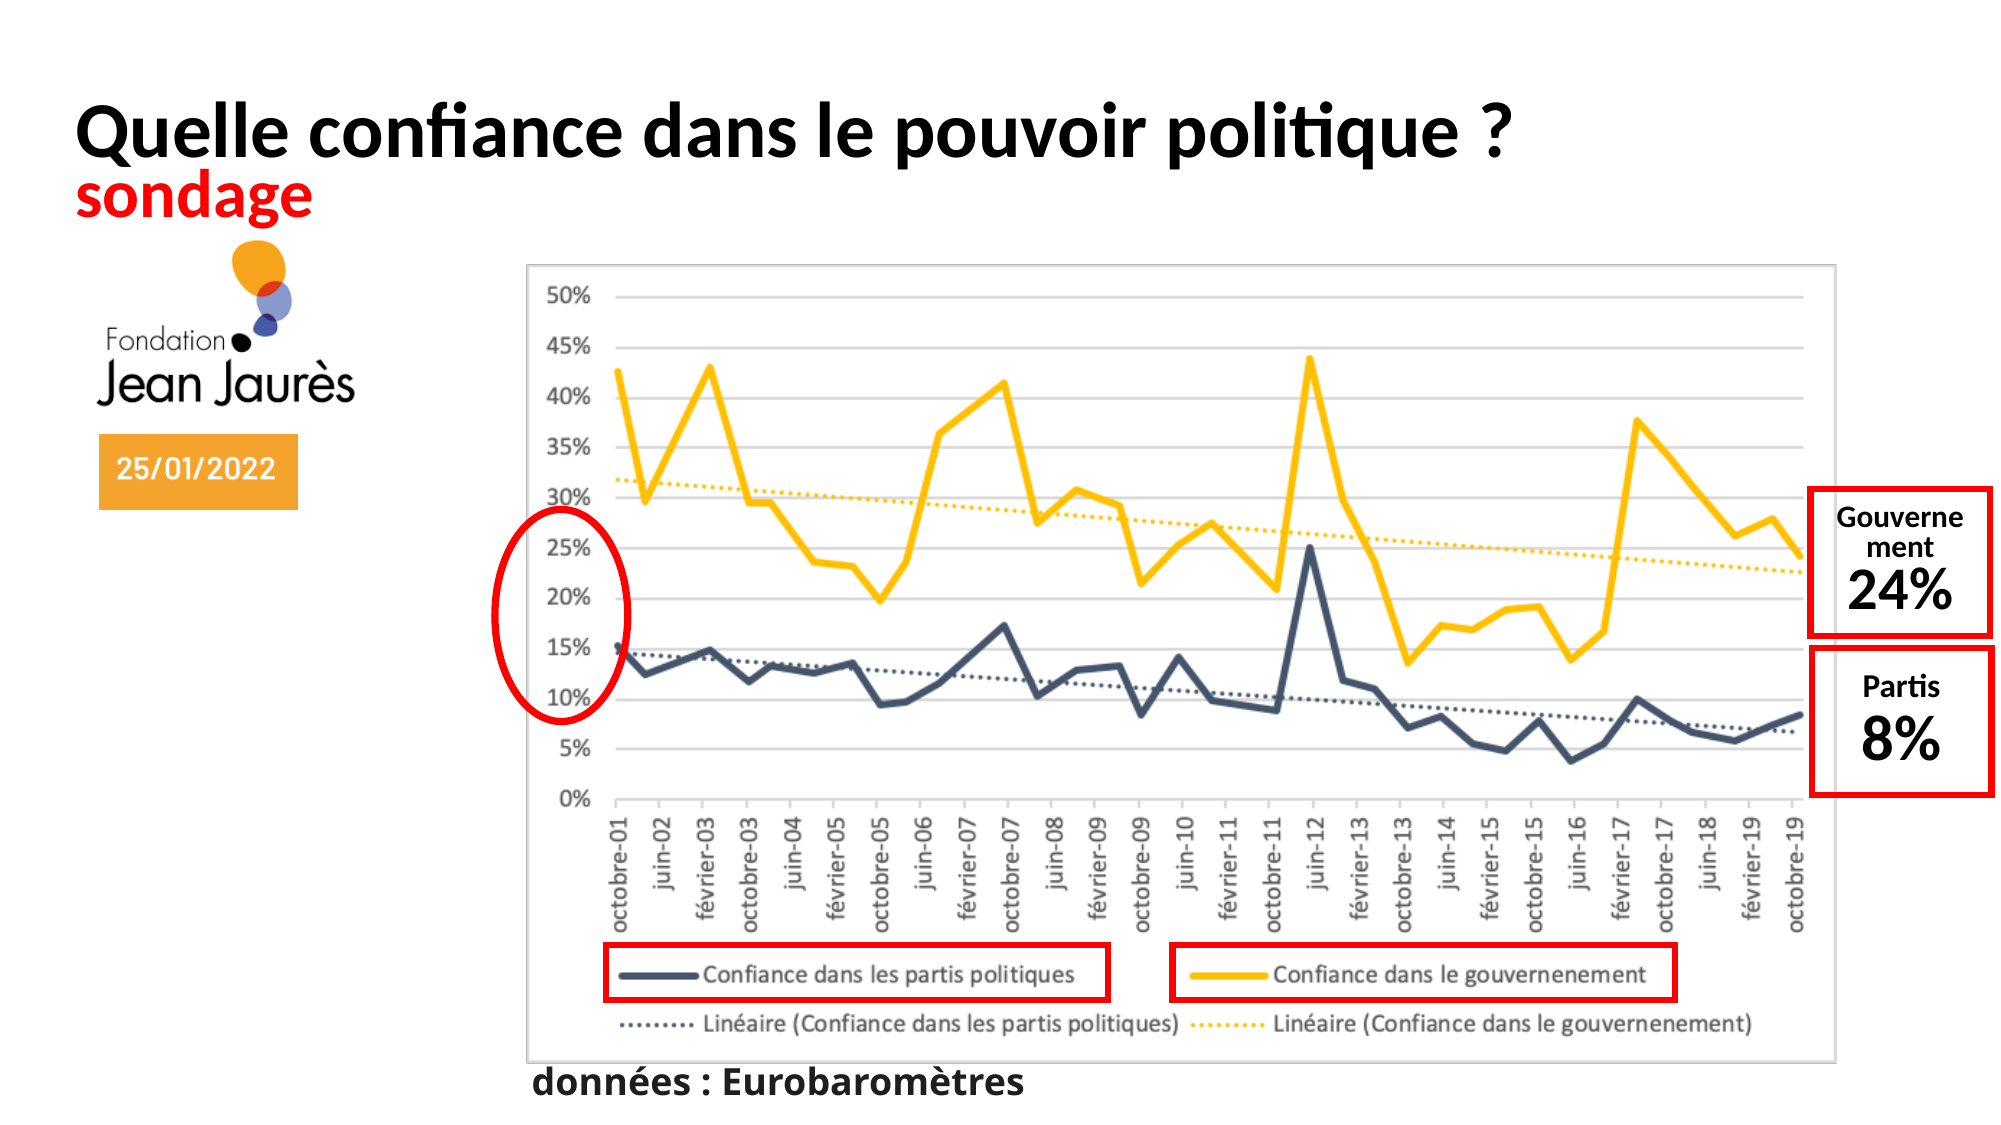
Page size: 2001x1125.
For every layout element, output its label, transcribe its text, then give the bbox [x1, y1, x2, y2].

text_box [1172, 944, 1676, 1001]
picture [525, 514, 624, 717]
text_box Gouvernement 24% [1810, 489, 1991, 636]
text_box [605, 944, 1109, 1001]
text_box données : Eurobaromètres [516, 1050, 1517, 1112]
picture [525, 263, 1837, 1065]
picture [75, 273, 373, 423]
text_box Partis 8% [1811, 648, 1992, 795]
text_box Quelle confiance dans le pouvoir politique ? sondage [60, 60, 1656, 273]
picture [99, 434, 298, 510]
